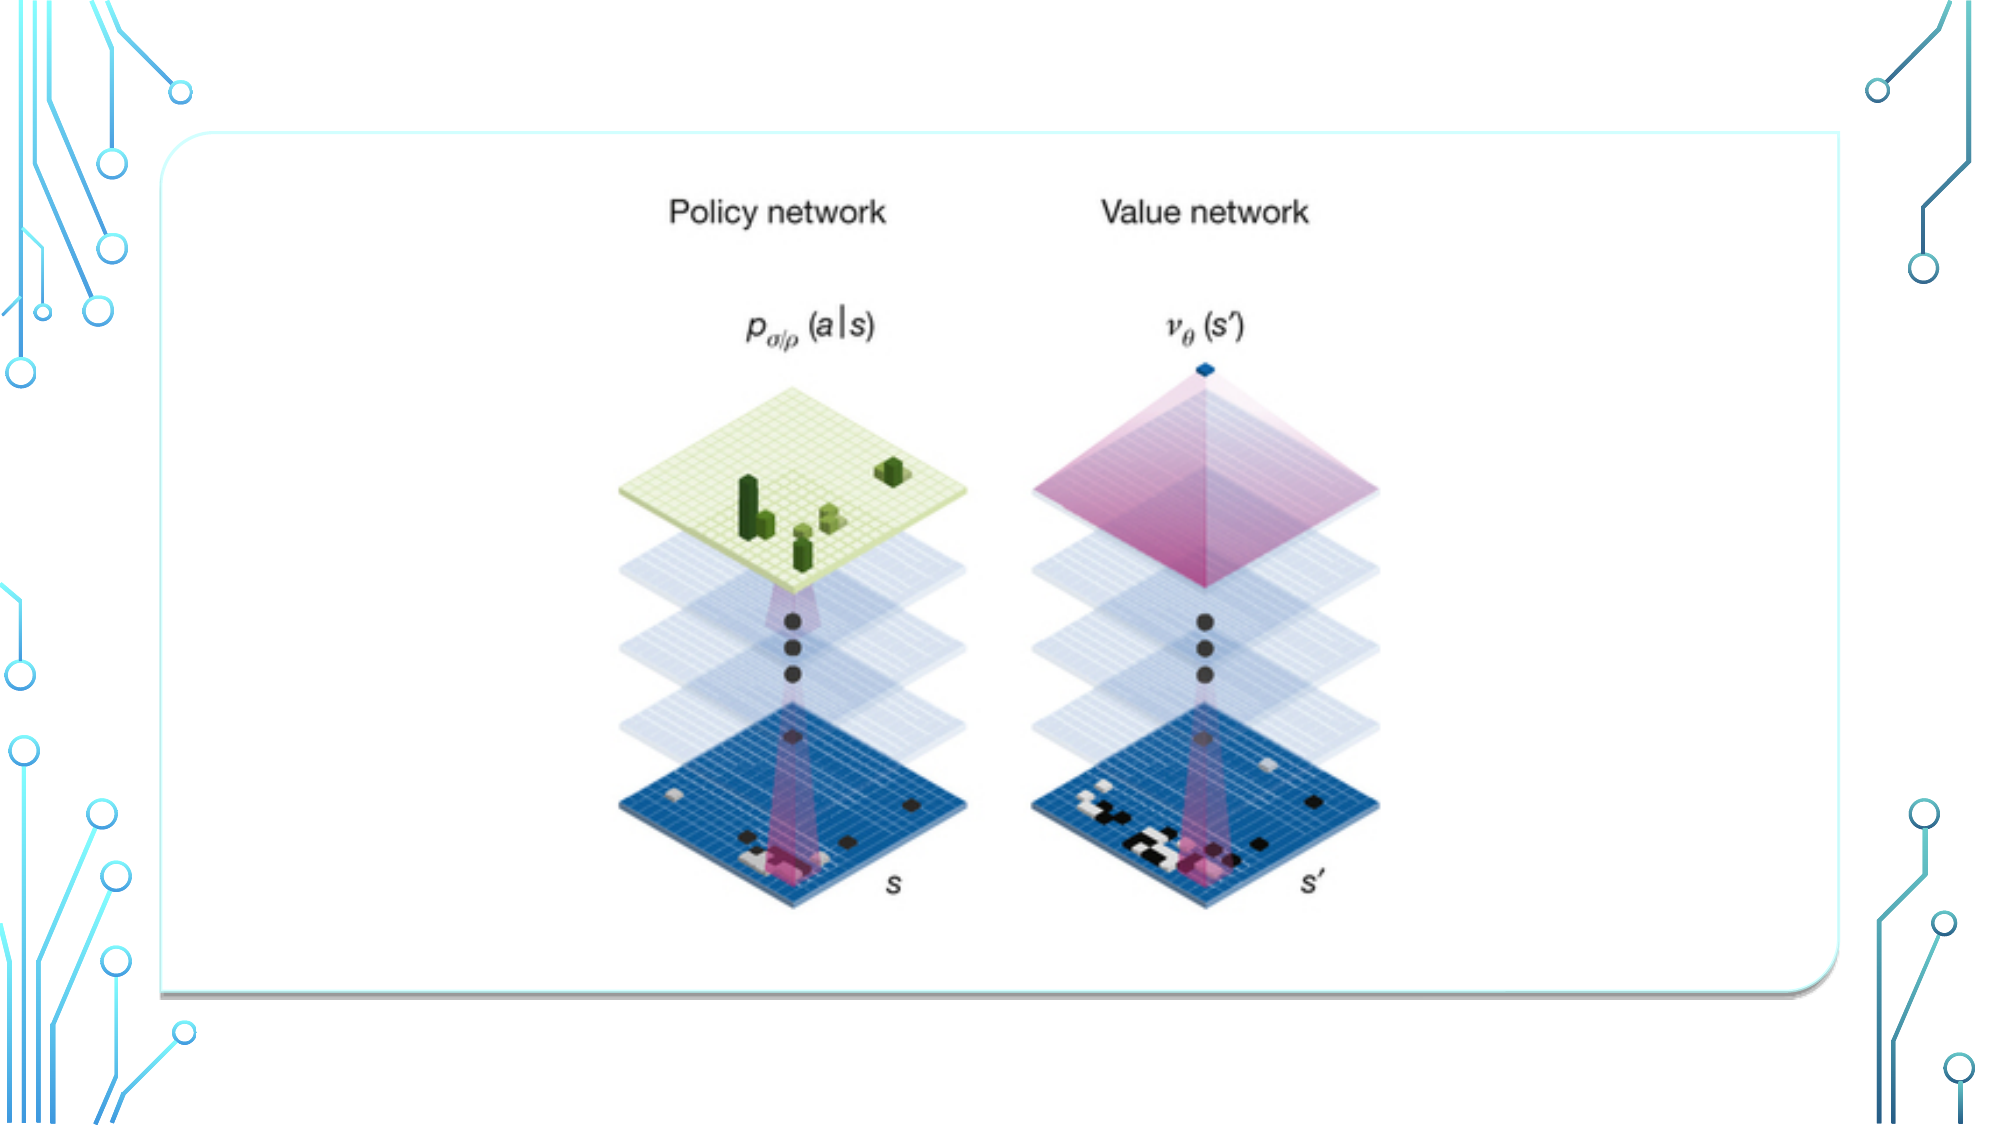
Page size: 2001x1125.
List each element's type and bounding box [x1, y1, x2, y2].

picture [0, 0, 2000, 1125]
text_box [160, 132, 1839, 992]
